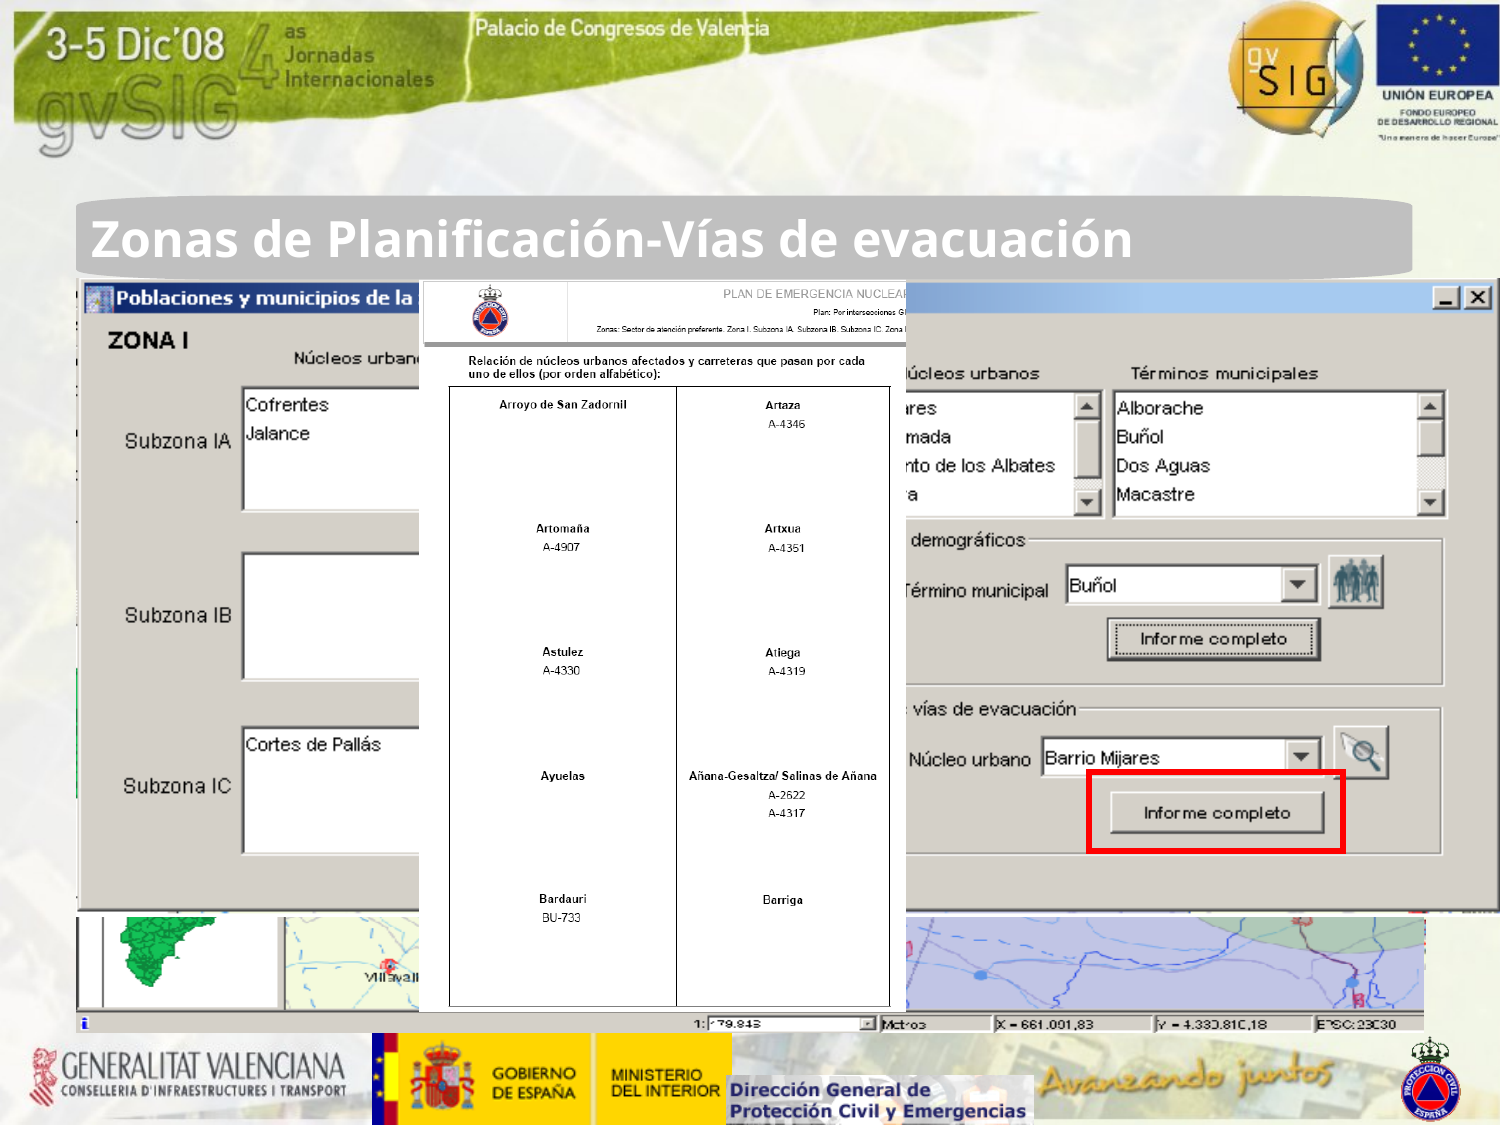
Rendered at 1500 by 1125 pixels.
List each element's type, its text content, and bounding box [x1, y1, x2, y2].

text_box Zonas de Planificación-Vías de evacuación [76, 196, 1400, 281]
picture [0, 0, 1500, 1125]
text_box [1400, 202, 1412, 273]
